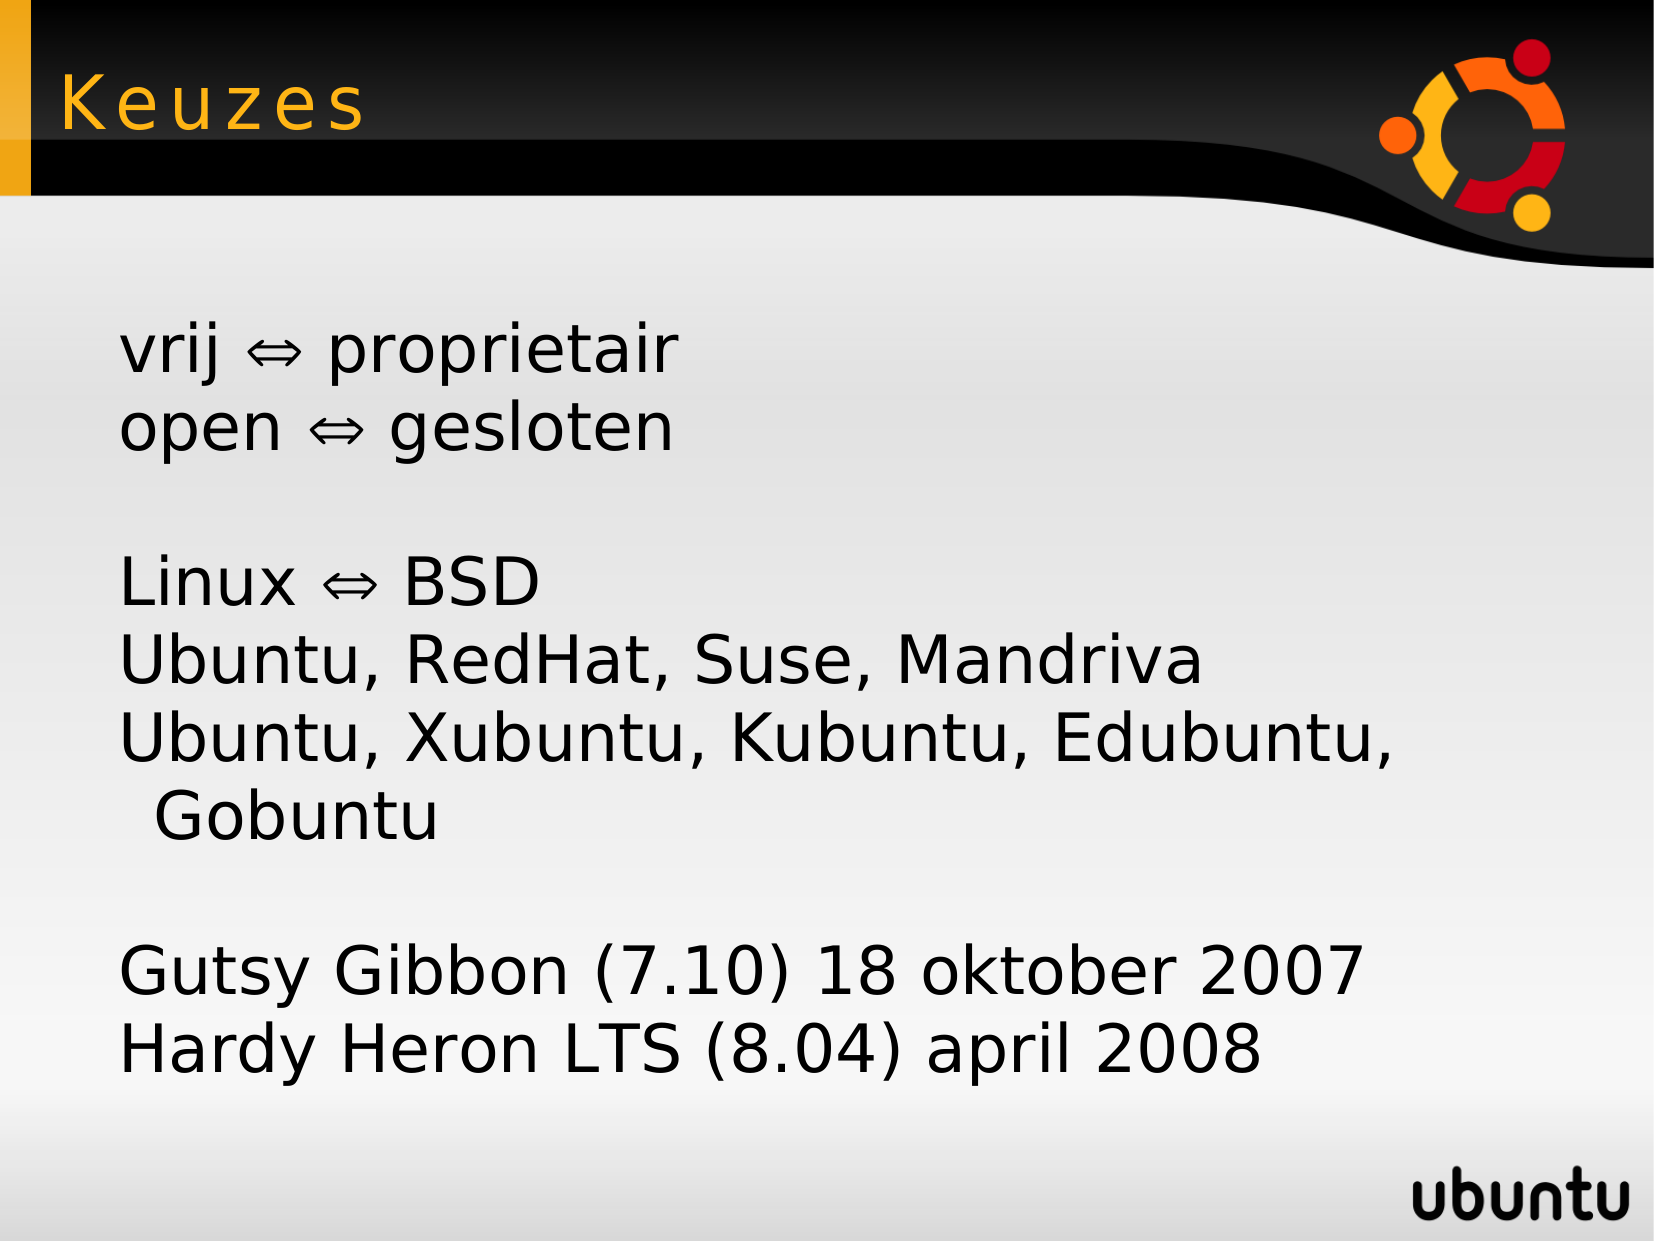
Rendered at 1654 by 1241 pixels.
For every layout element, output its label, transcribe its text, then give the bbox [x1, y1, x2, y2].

subtitle vrij  proprietair open  gesloten Linux  BSD Ubuntu, RedHat, Suse, Mandriva Ubuntu, Xubuntu, Kubuntu, Edubuntu, Gobuntu Gutsy Gibbon (7.10) 18 oktober 2007 Hardy Heron LTS (8.04) april 2008 [82, 290, 1571, 1109]
picture [0, 0, 1654, 1241]
title Keuzes [59, 29, 1270, 178]
